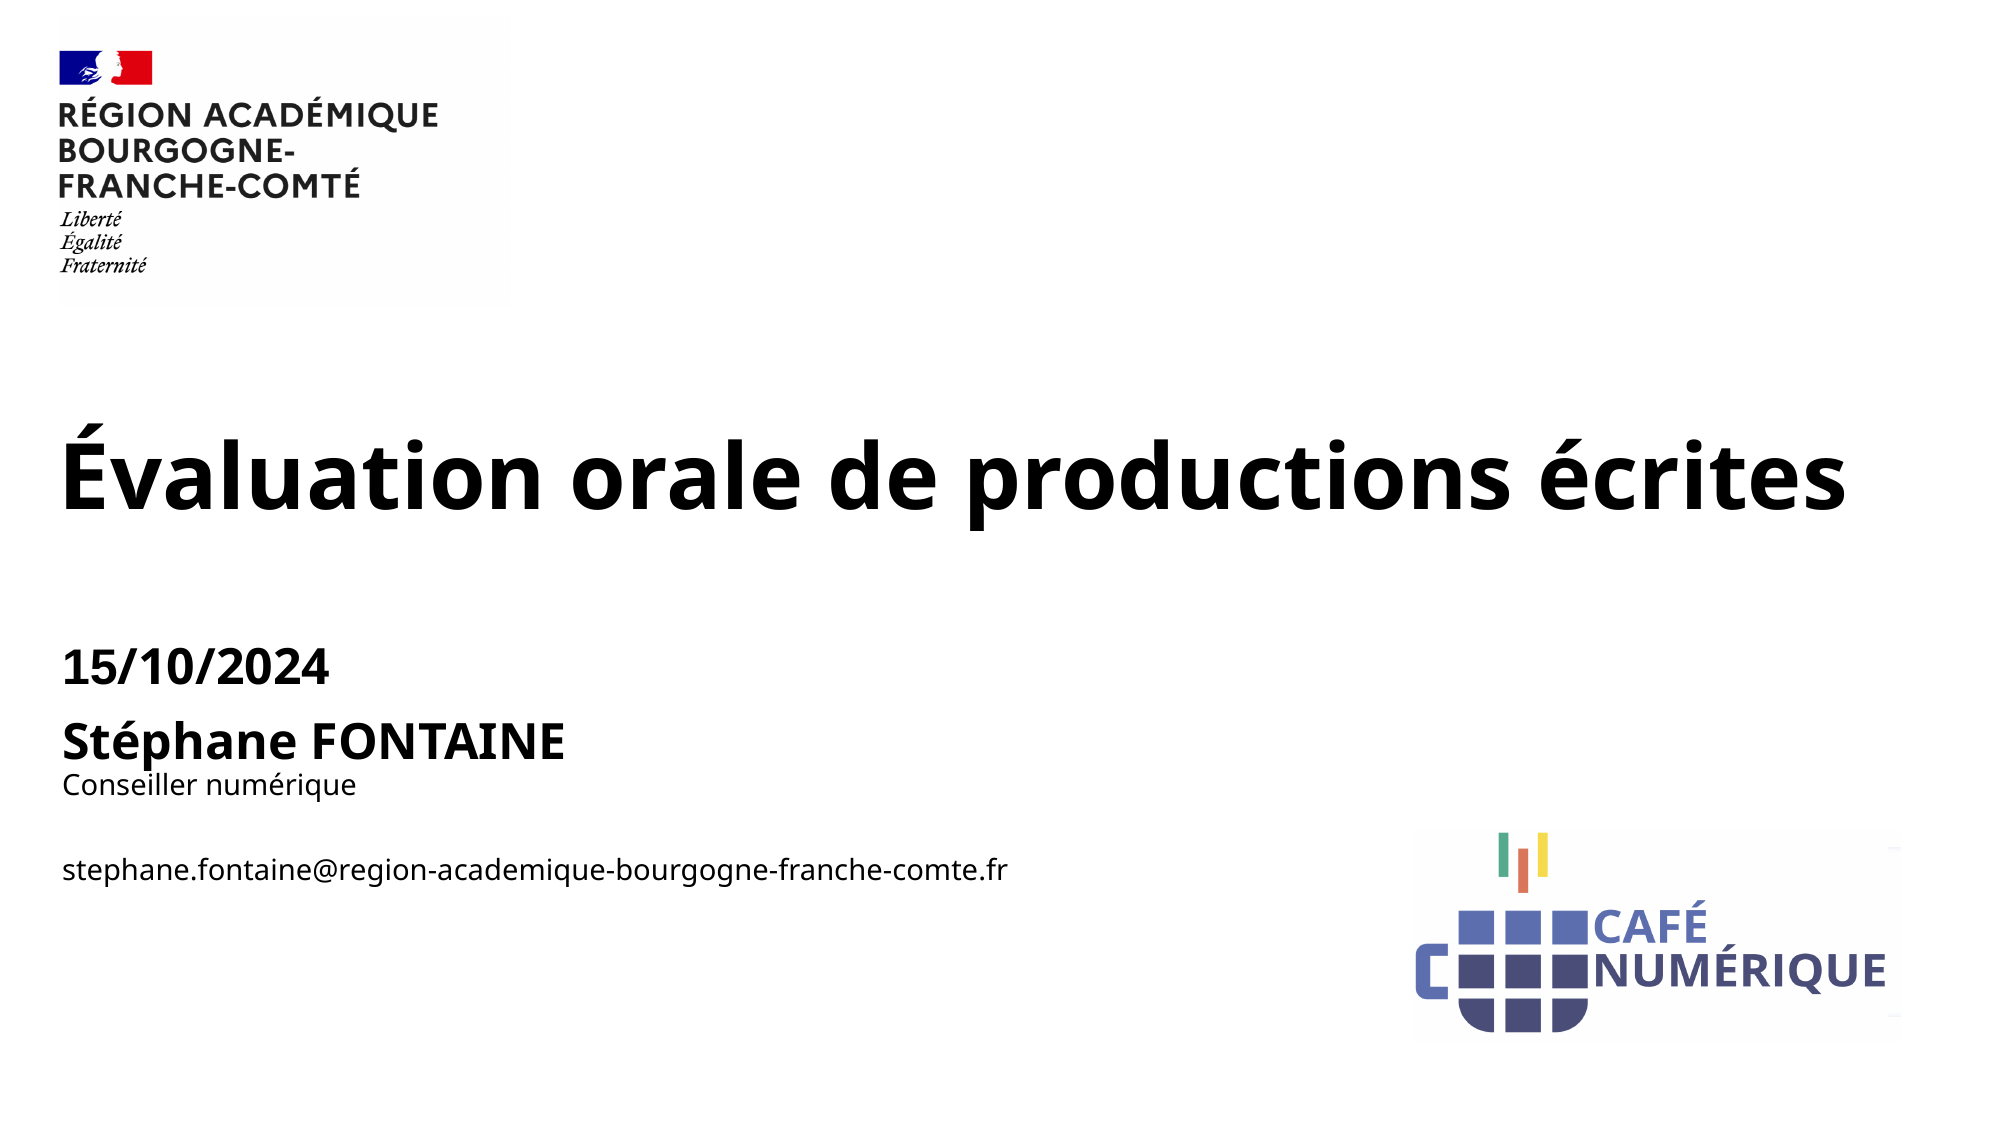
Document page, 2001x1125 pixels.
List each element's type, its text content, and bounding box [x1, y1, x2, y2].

subtitle 15/10/2024 Stéphane FONTAINE Conseiller numérique stephane.fontaine@region-academique-bourgogne-franche-comte.fr [24, 587, 1884, 764]
picture [1413, 830, 1901, 1042]
title Évaluation orale de productions écrites [59, 429, 1919, 547]
